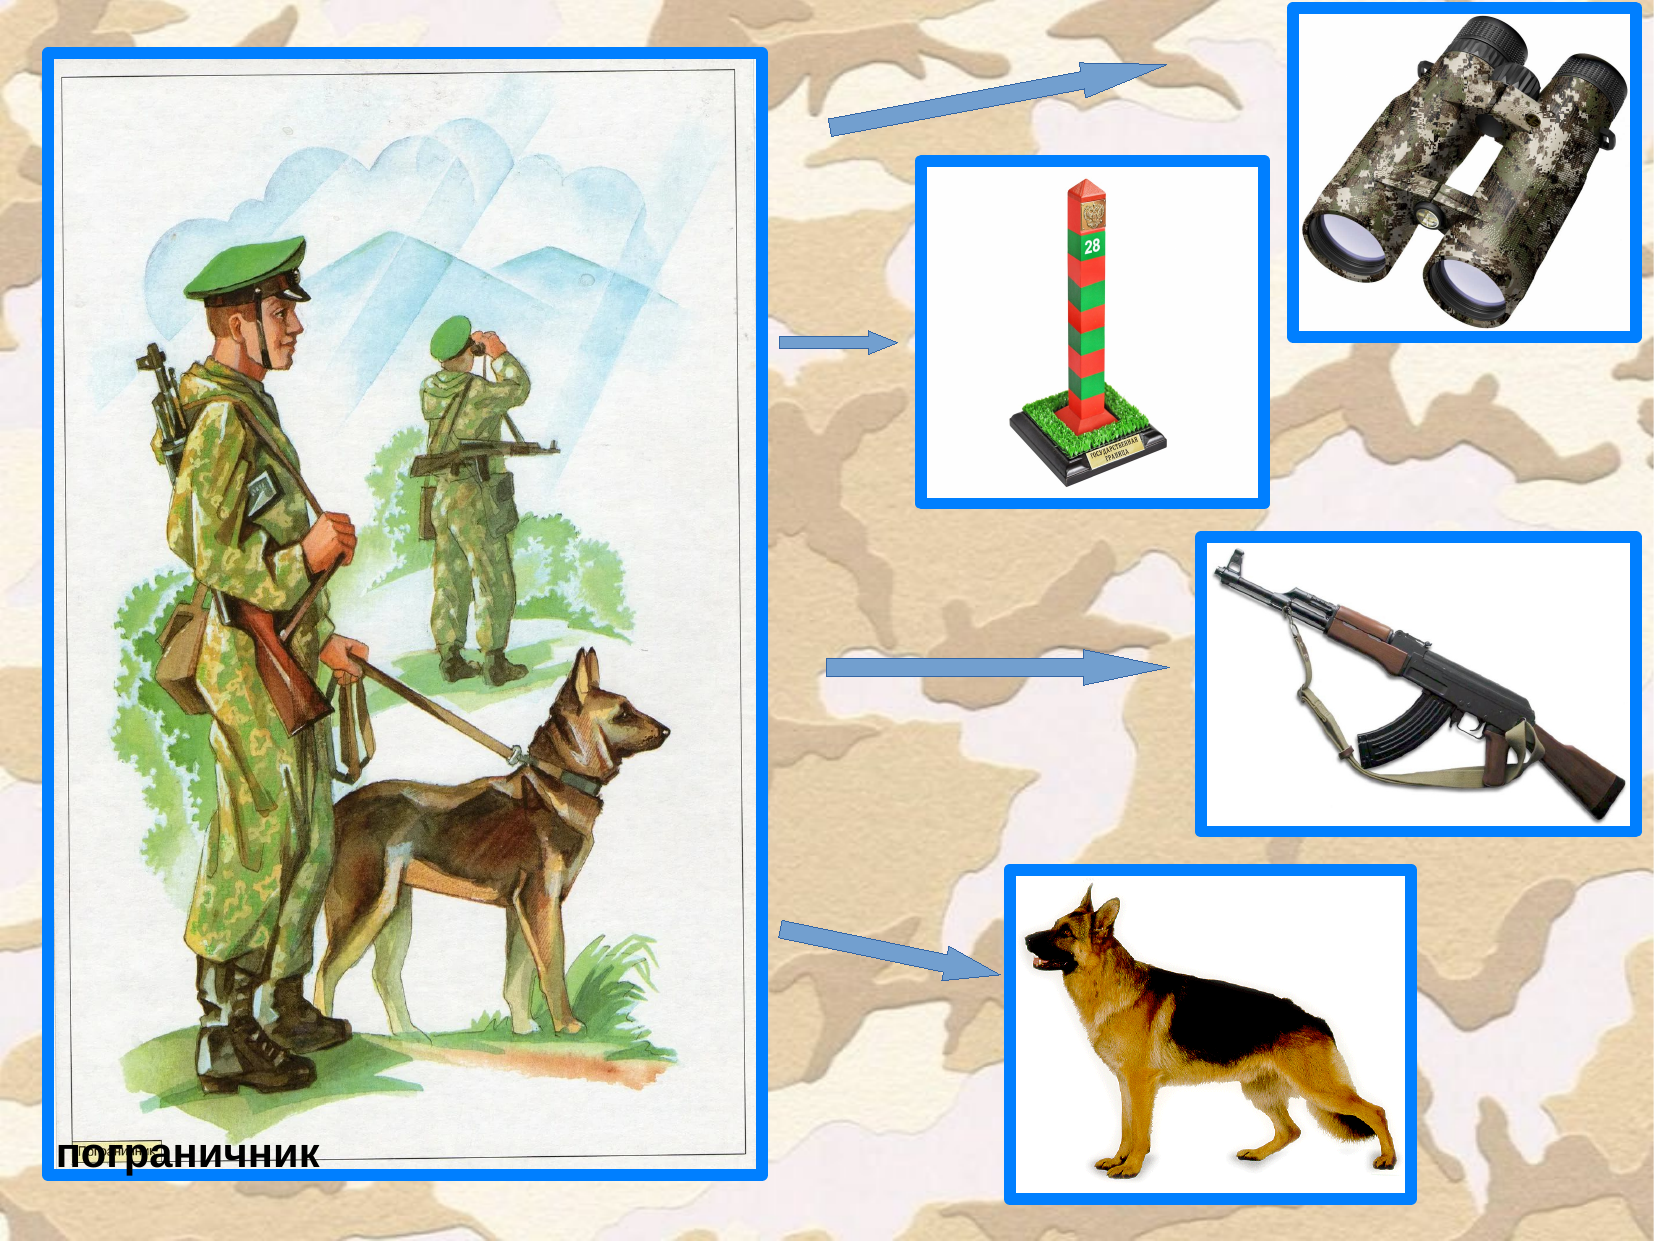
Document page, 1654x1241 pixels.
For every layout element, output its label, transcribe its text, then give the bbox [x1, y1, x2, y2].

picture [0, 0, 1654, 1241]
text_box [826, 649, 1170, 686]
text_box [778, 920, 1001, 981]
picture [54, 59, 756, 1170]
text_box пограничник [0, 1122, 426, 1184]
text_box [779, 330, 898, 355]
text_box [828, 62, 1167, 137]
